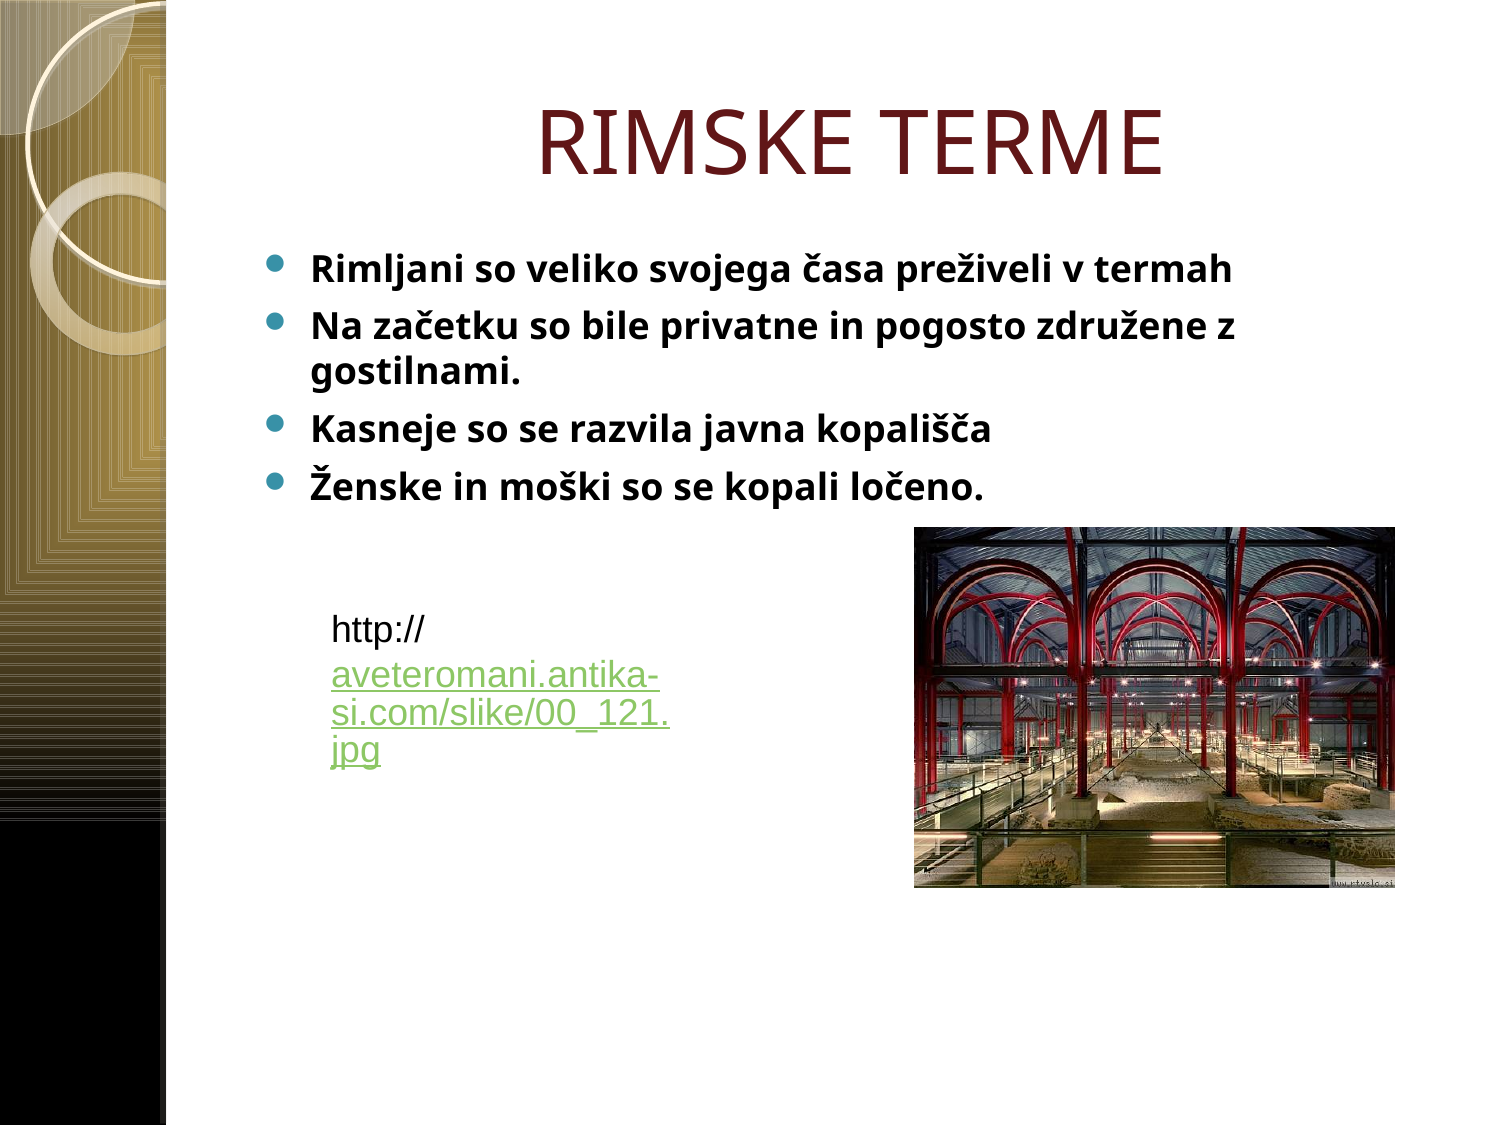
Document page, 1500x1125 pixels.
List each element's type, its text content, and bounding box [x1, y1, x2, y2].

title RIMSKE TERME [235, 45, 1466, 233]
text_box http://aveteromani.antika-si.com/slike/00_121.jpg [316, 597, 692, 703]
list Rimljani so veliko svojega časa preživeli v termah Na začetku so bile privatne in pogosto združene z gostilnami. Kasneje so se razvila javna kopališča Ženske in moški so se kopali ločeno. [235, 237, 1466, 1025]
picture [914, 527, 1395, 888]
